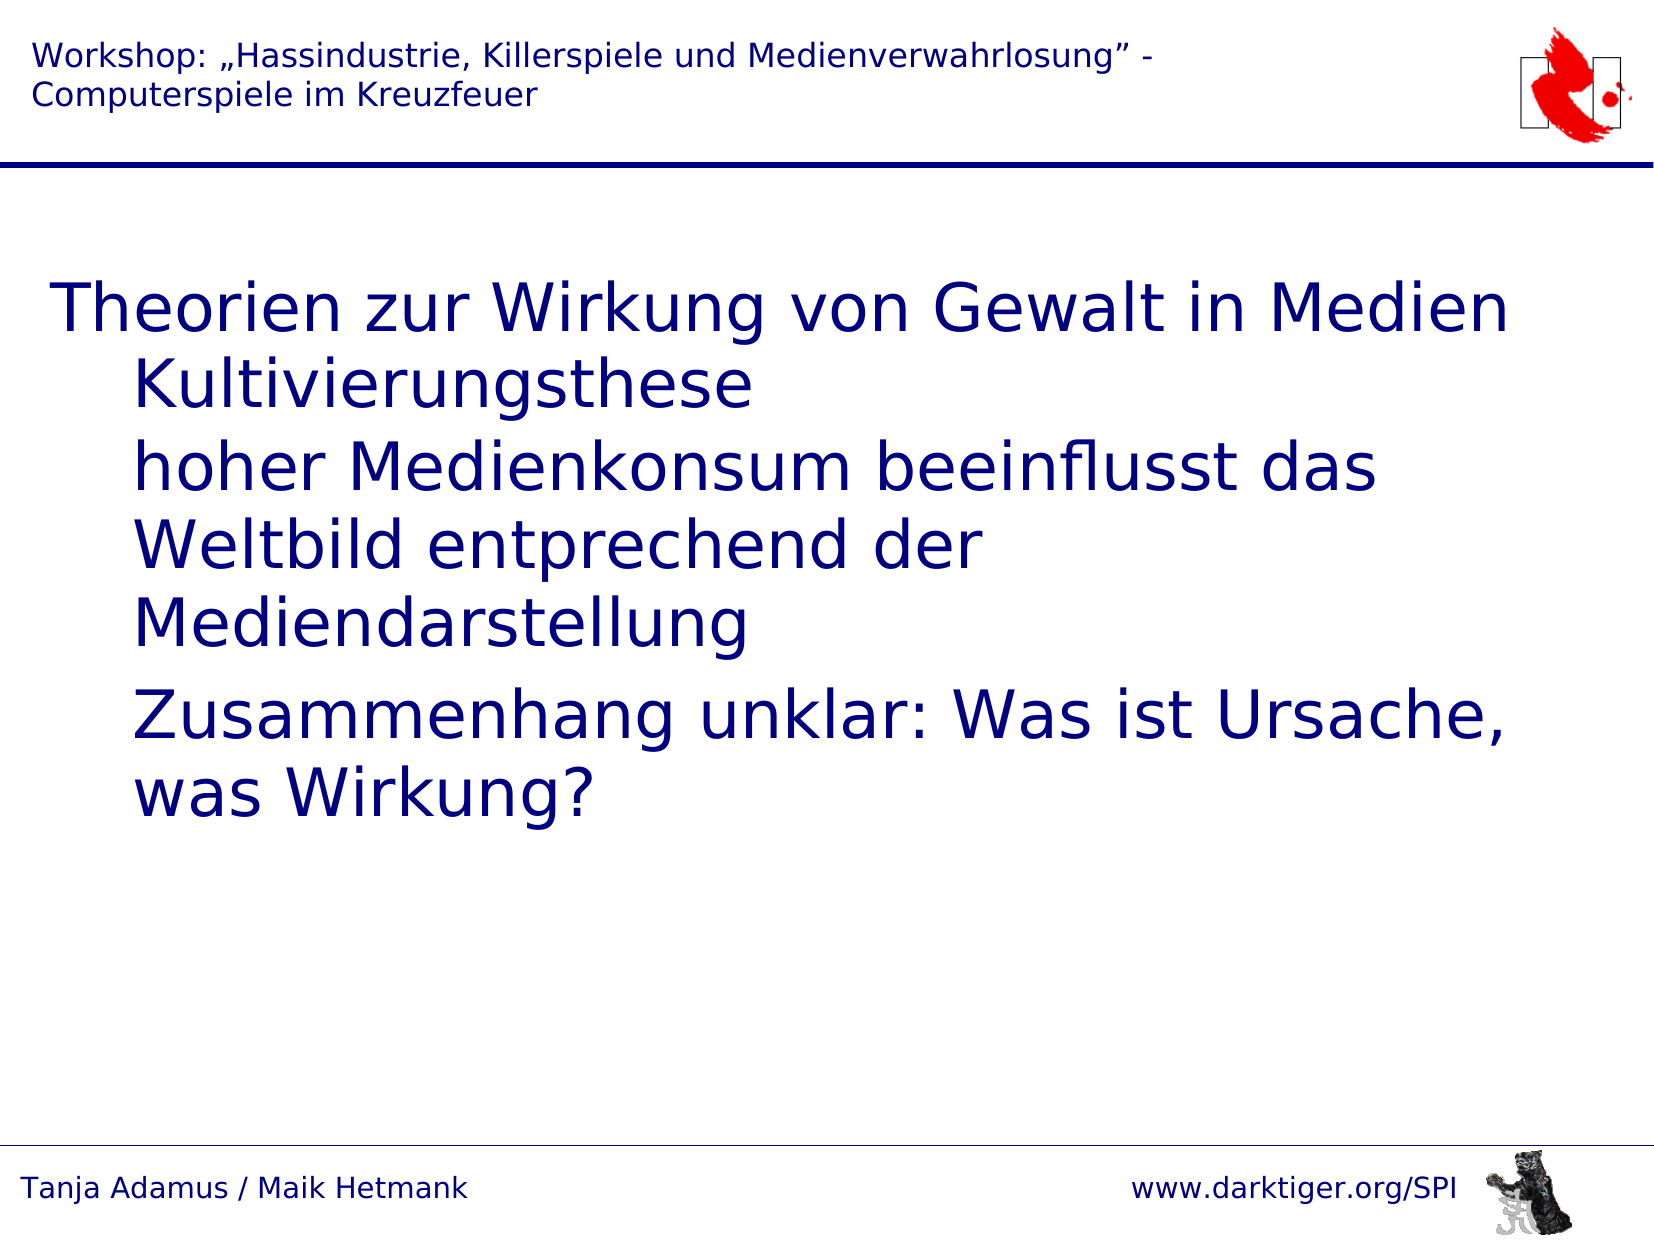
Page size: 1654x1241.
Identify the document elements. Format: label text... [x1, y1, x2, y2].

text_box Kultivierungsthese [118, 338, 1595, 421]
text_box Workshop: „Hassindustrie, Killerspiele und Medienverwahrlosung” - Computerspiele im Kreuzfeuer [16, 29, 1418, 178]
text_box hoher Medienkonsum beeinflusst das Weltbild entprechend der Mediendarstellung [118, 421, 1595, 669]
picture [1486, 1150, 1572, 1235]
text_box Zusammenhang unklar: Was ist Ursache, was Wirkung? [118, 669, 1595, 840]
text_box Theorien zur Wirkung von Gewalt in Medien [35, 261, 1565, 355]
picture [1503, 16, 1632, 148]
